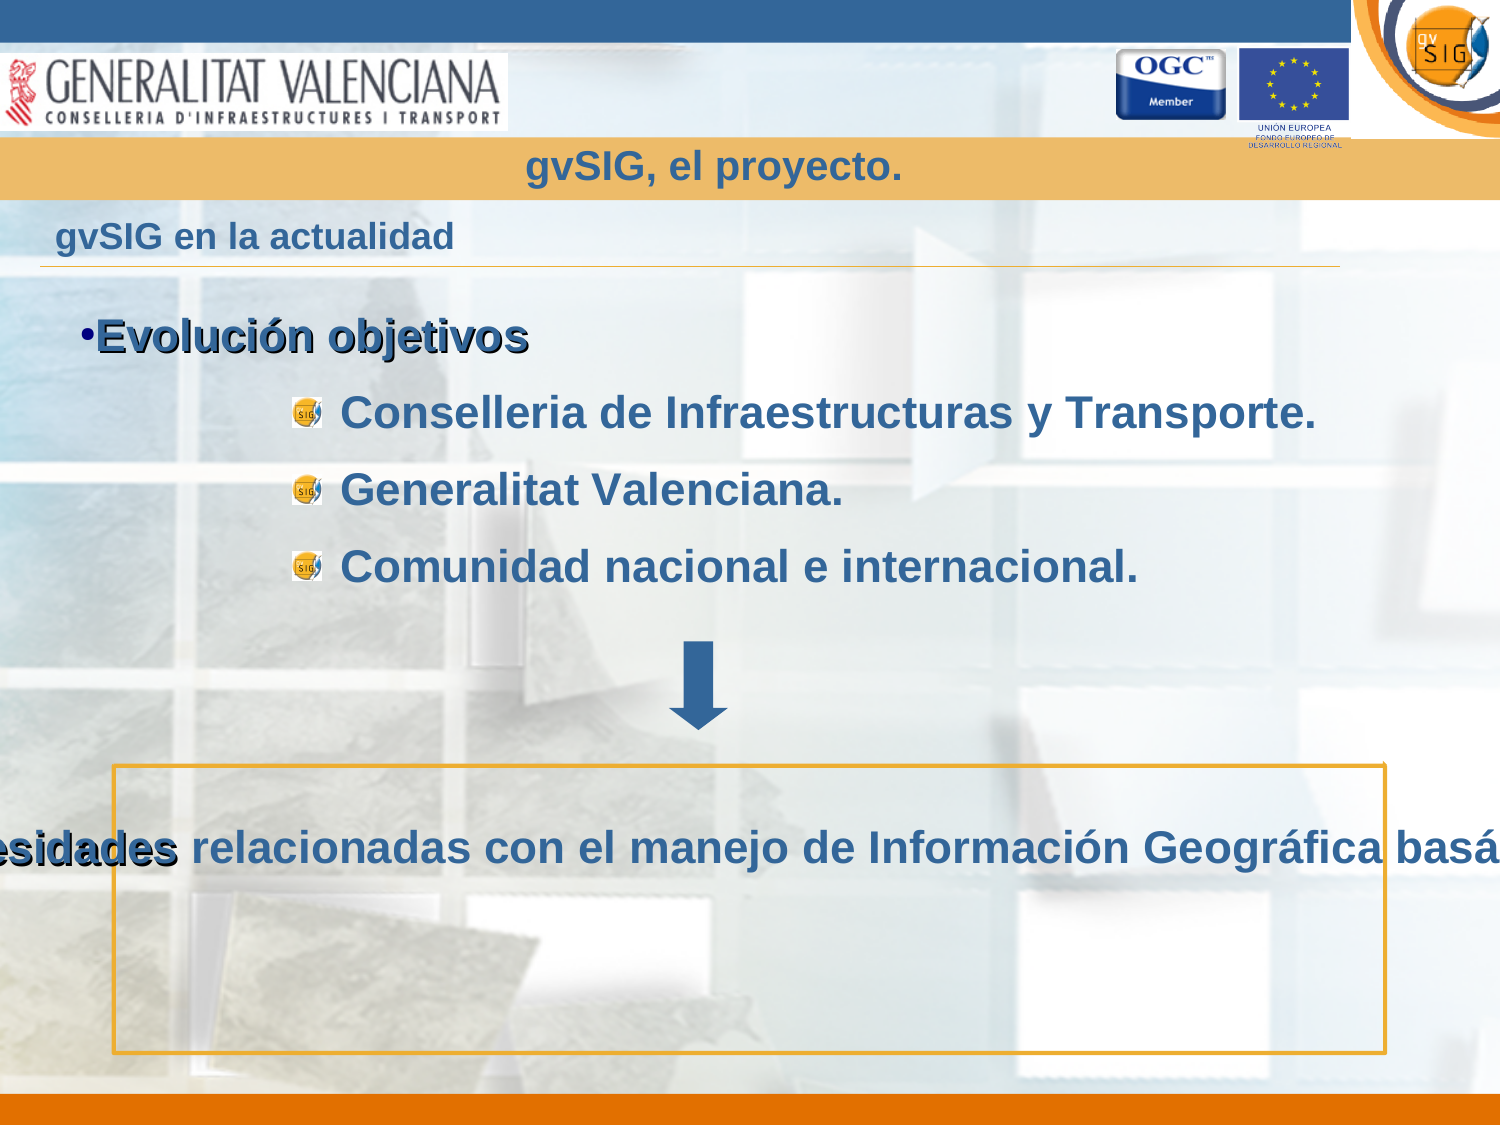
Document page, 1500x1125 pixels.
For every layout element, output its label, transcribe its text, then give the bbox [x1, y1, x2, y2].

picture [292, 551, 322, 581]
text_box gvSIG, el proyecto. [0, 137, 1429, 207]
picture [292, 397, 322, 428]
text_box Evolución objetivos Conselleria de Infraestructuras y Transporte. Generalitat Valenciana. Comunidad nacional e internacional. [64, 304, 1404, 600]
picture [1237, 0, 1500, 139]
text_box gvSIG en la actualidad [40, 210, 691, 275]
picture [292, 474, 322, 505]
picture [0, 53, 508, 131]
text_box [668, 641, 728, 731]
text_box Objetivo global: Dar solución a todas las necesidades relacionadas con el manejo de Información Geográfica basándose en la integración de tecnologías libres. [0, 765, 1500, 981]
picture [1116, 49, 1226, 120]
